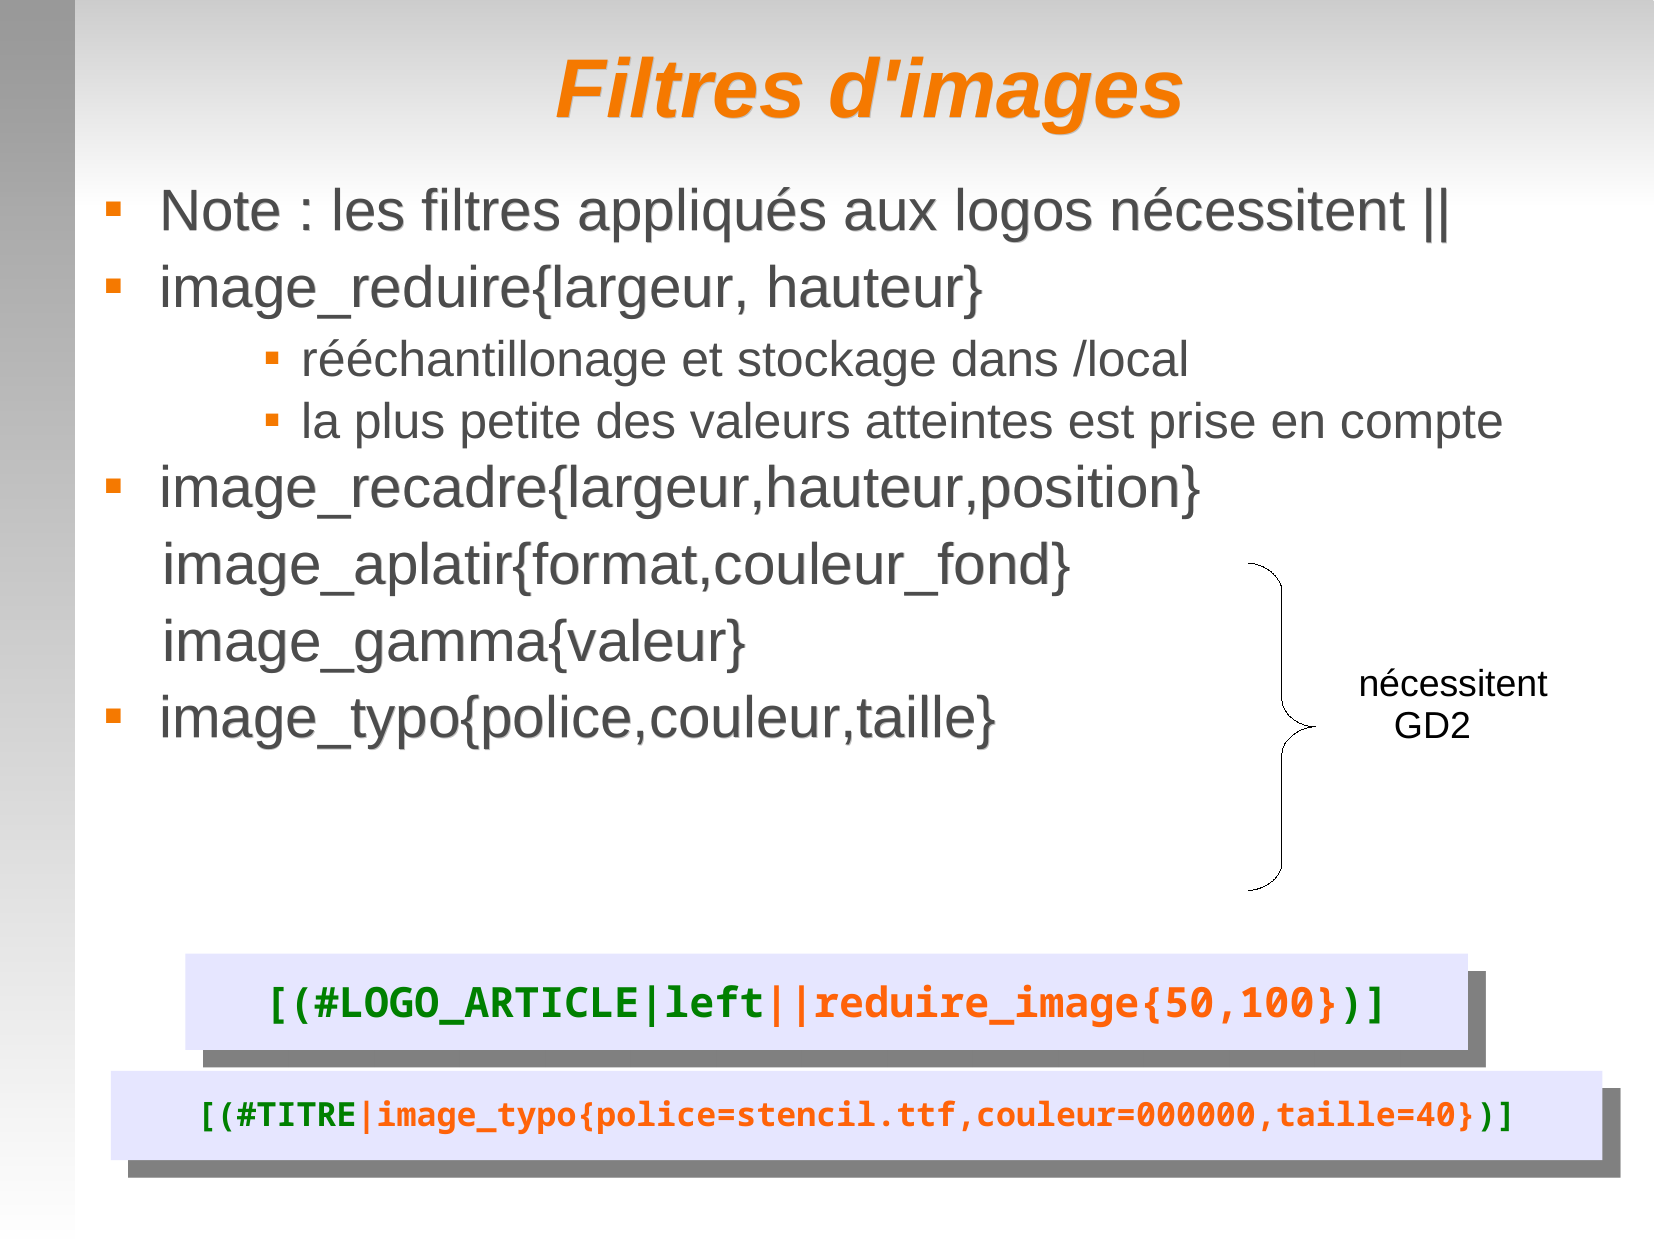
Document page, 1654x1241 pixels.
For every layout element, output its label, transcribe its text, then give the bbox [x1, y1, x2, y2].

text_box nécessitent GD2 [1166, 654, 1654, 754]
text_box [(#TITRE|image_typo{police=stencil.ttf,couleur=000000,taille=40})] [110, 1070, 1603, 1161]
text_box [(#LOGO_ARTICLE|left||reduire_image{50,100})] [185, 953, 1468, 1043]
title Filtres d'images [88, 0, 1654, 178]
list Note : les filtres appliqués aux logos nécessitent || image_reduire{largeur, hauteur} rééchantillonage et stockage dans /local la plus petite des valeurs atteintes est prise en compte image_recadre{largeur,hauteur,position} image_aplatir{format,couleur_fond} image_gamma{valeur} image_typo{police,couleur,taille} [88, 177, 1625, 997]
